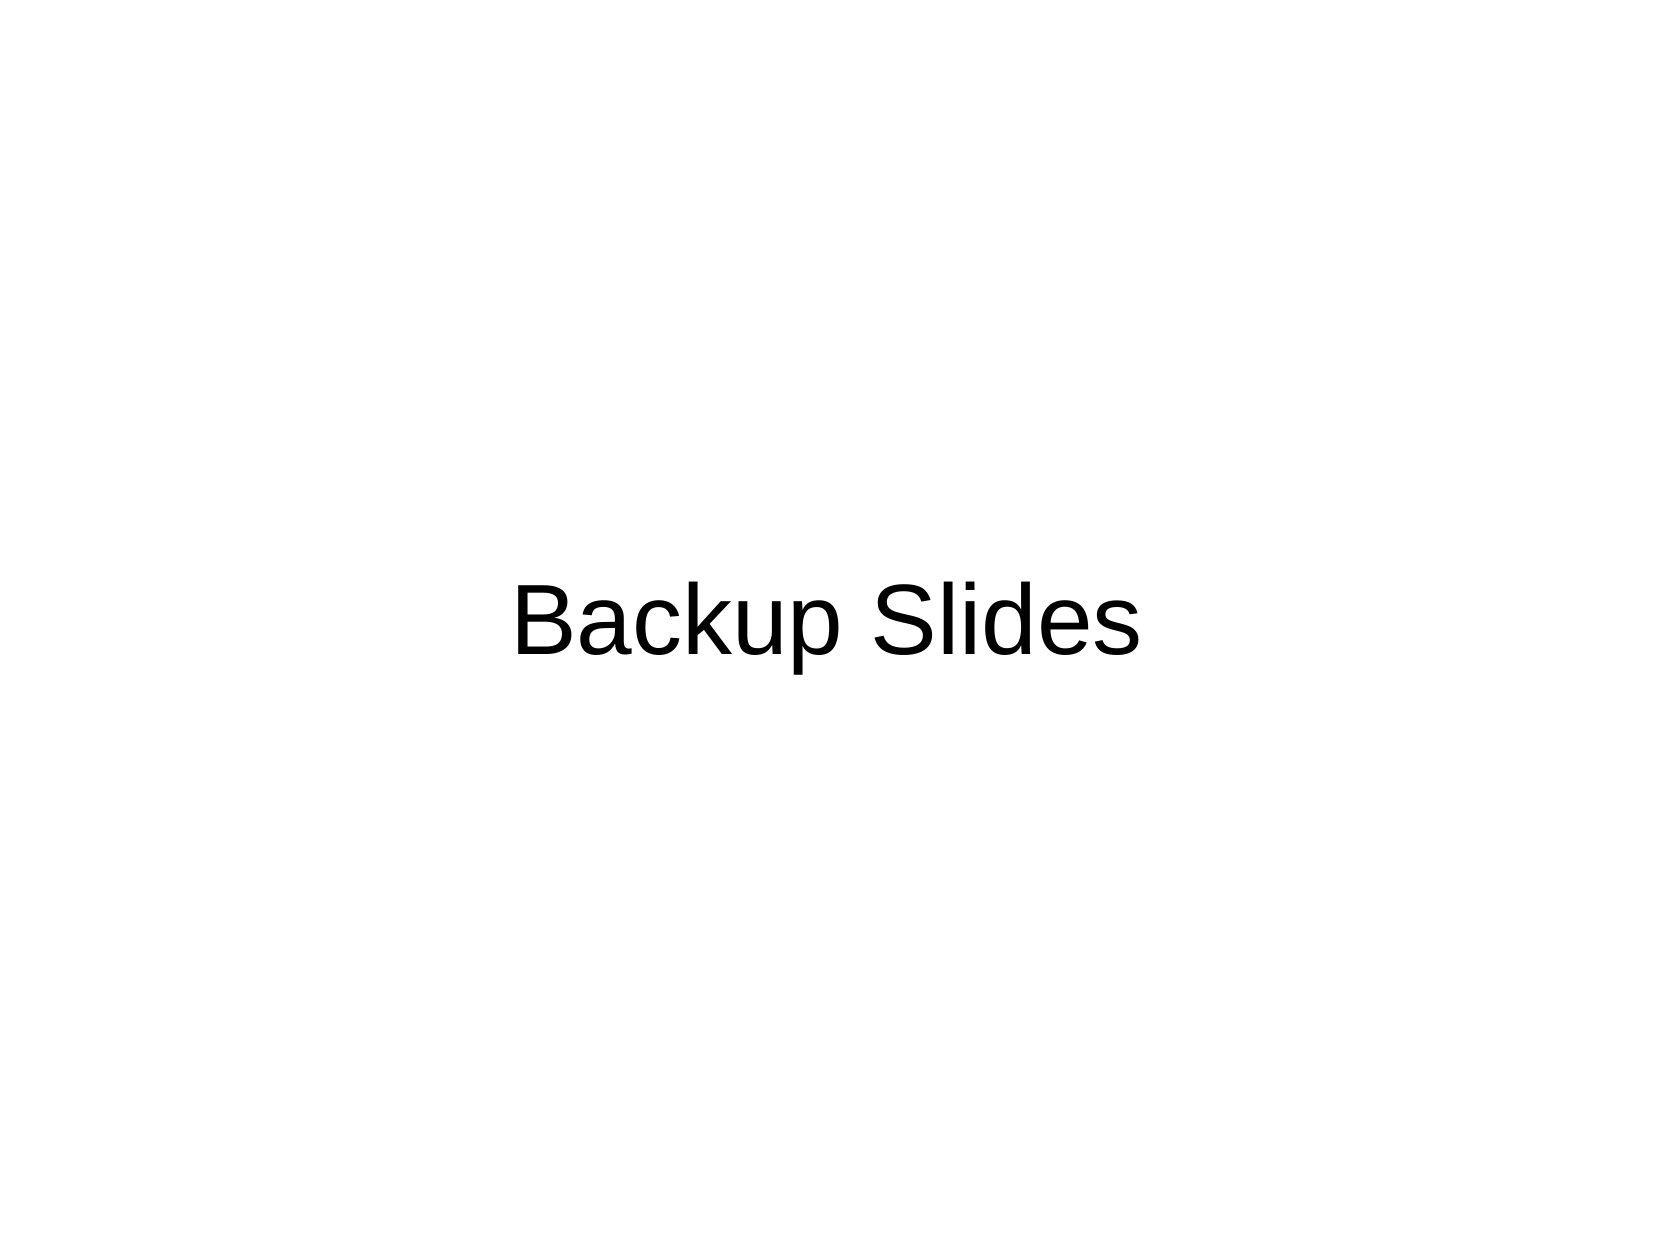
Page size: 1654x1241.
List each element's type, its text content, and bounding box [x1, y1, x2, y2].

subtitle Backup Slides [82, 218, 1571, 1022]
